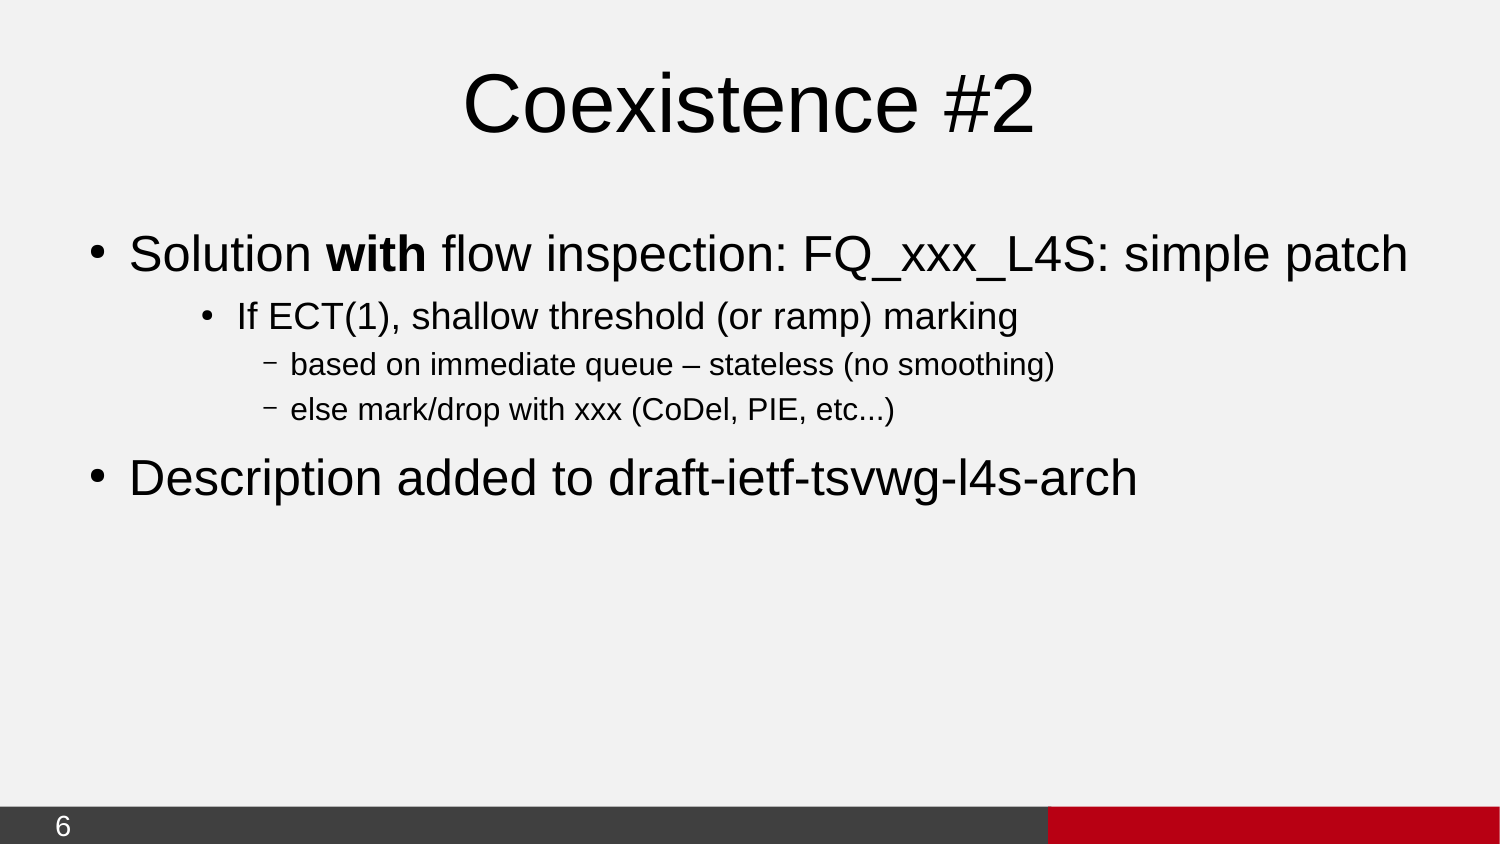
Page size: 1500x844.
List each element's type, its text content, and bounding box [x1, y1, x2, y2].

title Coexistence #2 [75, 22, 1425, 186]
list Solution with flow inspection: FQ_xxx_L4S: simple patch If ECT(1), shallow threshold (or ramp) marking based on immediate queue – stateless (no smoothing) else mark/drop with xxx (CoDel, PIE, etc...) Description added to draft-ietf-tsvwg-l4s-arch [75, 225, 1425, 554]
